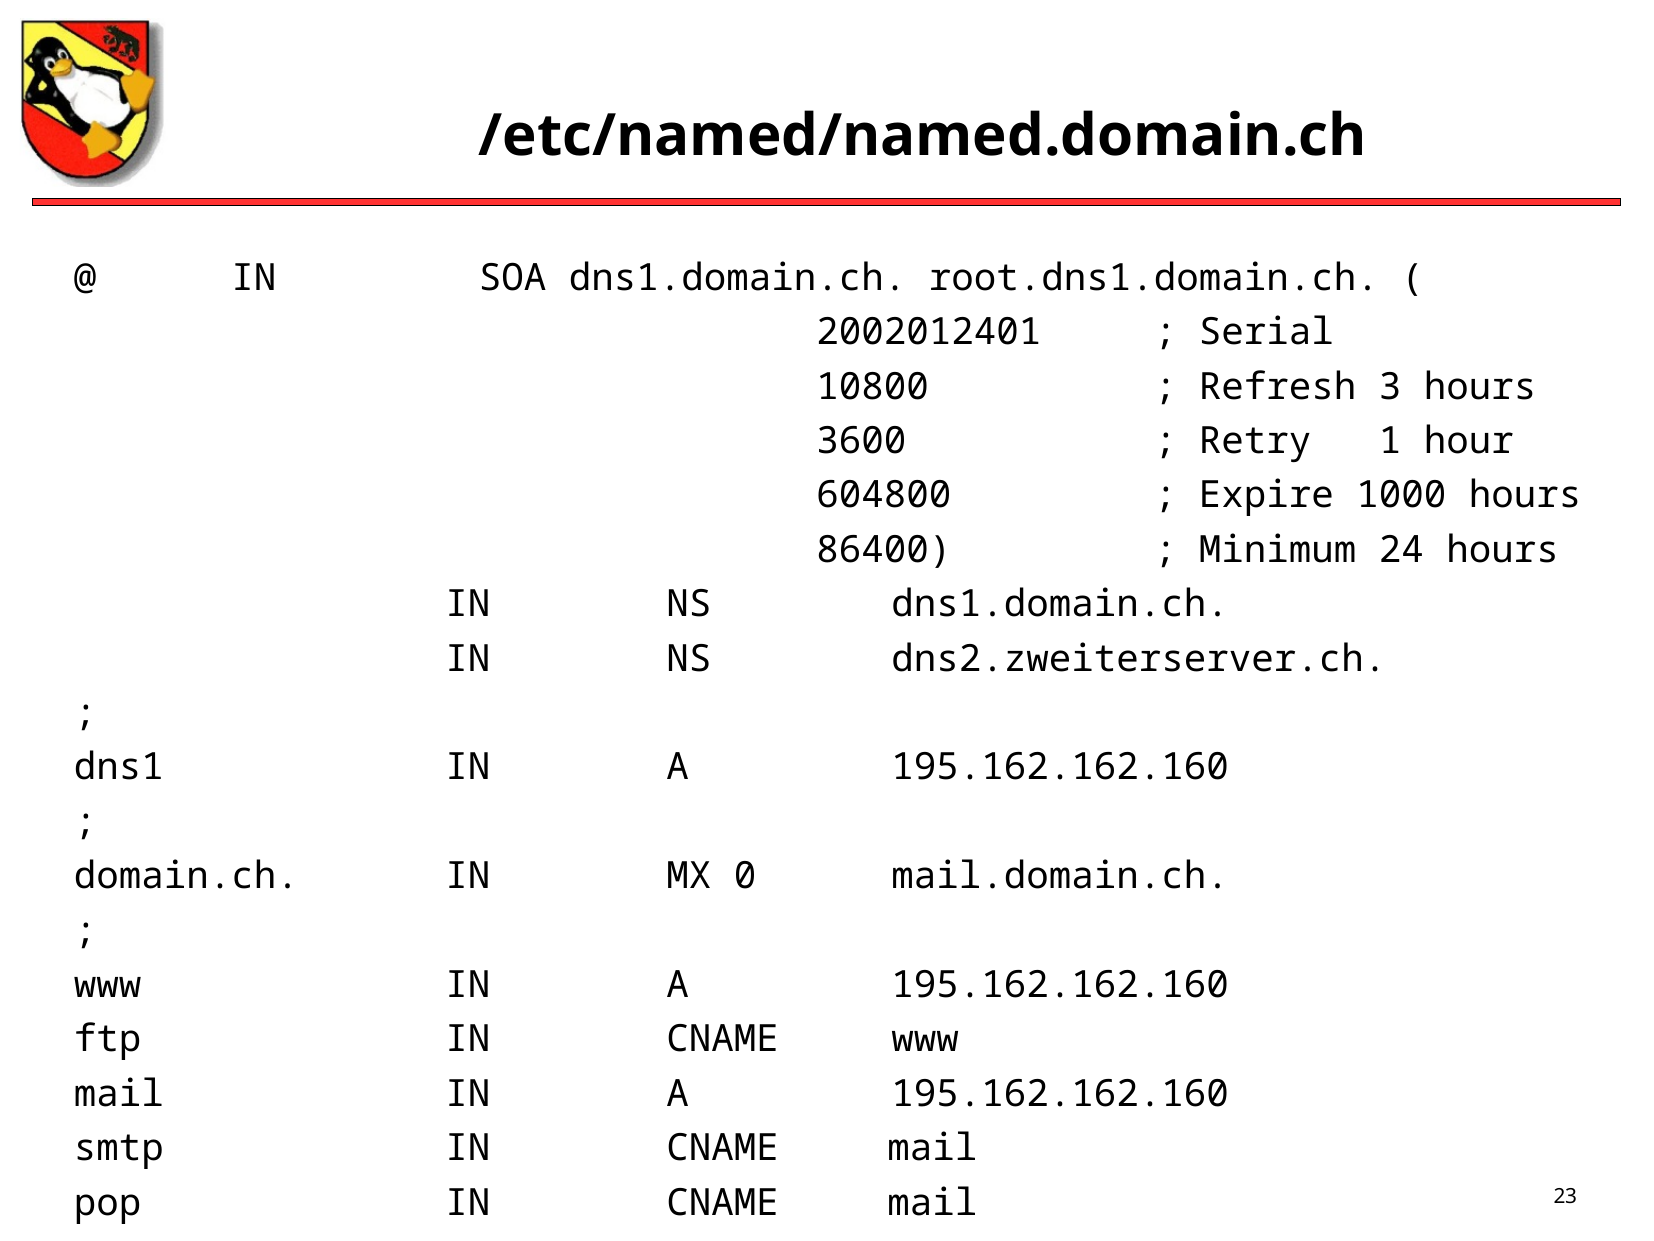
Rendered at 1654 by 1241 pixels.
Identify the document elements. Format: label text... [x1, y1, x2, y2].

title /etc/named/named.domain.ch [250, 88, 1595, 178]
picture [19, 18, 168, 187]
list @ IN SOA dns1.domain.ch. root.dns1.domain.ch. ( 2002012401 ; Serial 10800 ; Refresh 3 hours 3600 ; Retry 1 hour 604800 ; Expire 1000 hours 86400) ; Minimum 24 hours IN NS dns1.domain.ch. IN NS dns2.zweiterserver.ch. ; dns1 IN A 195.162.162.160 ; domain.ch. IN MX 0 mail.domain.ch. ; www IN A 195.162.162.160 ftp IN CNAME www mail IN A 195.162.162.160 smtp IN CNAME mail pop IN CNAME mail [73, 247, 1610, 1227]
